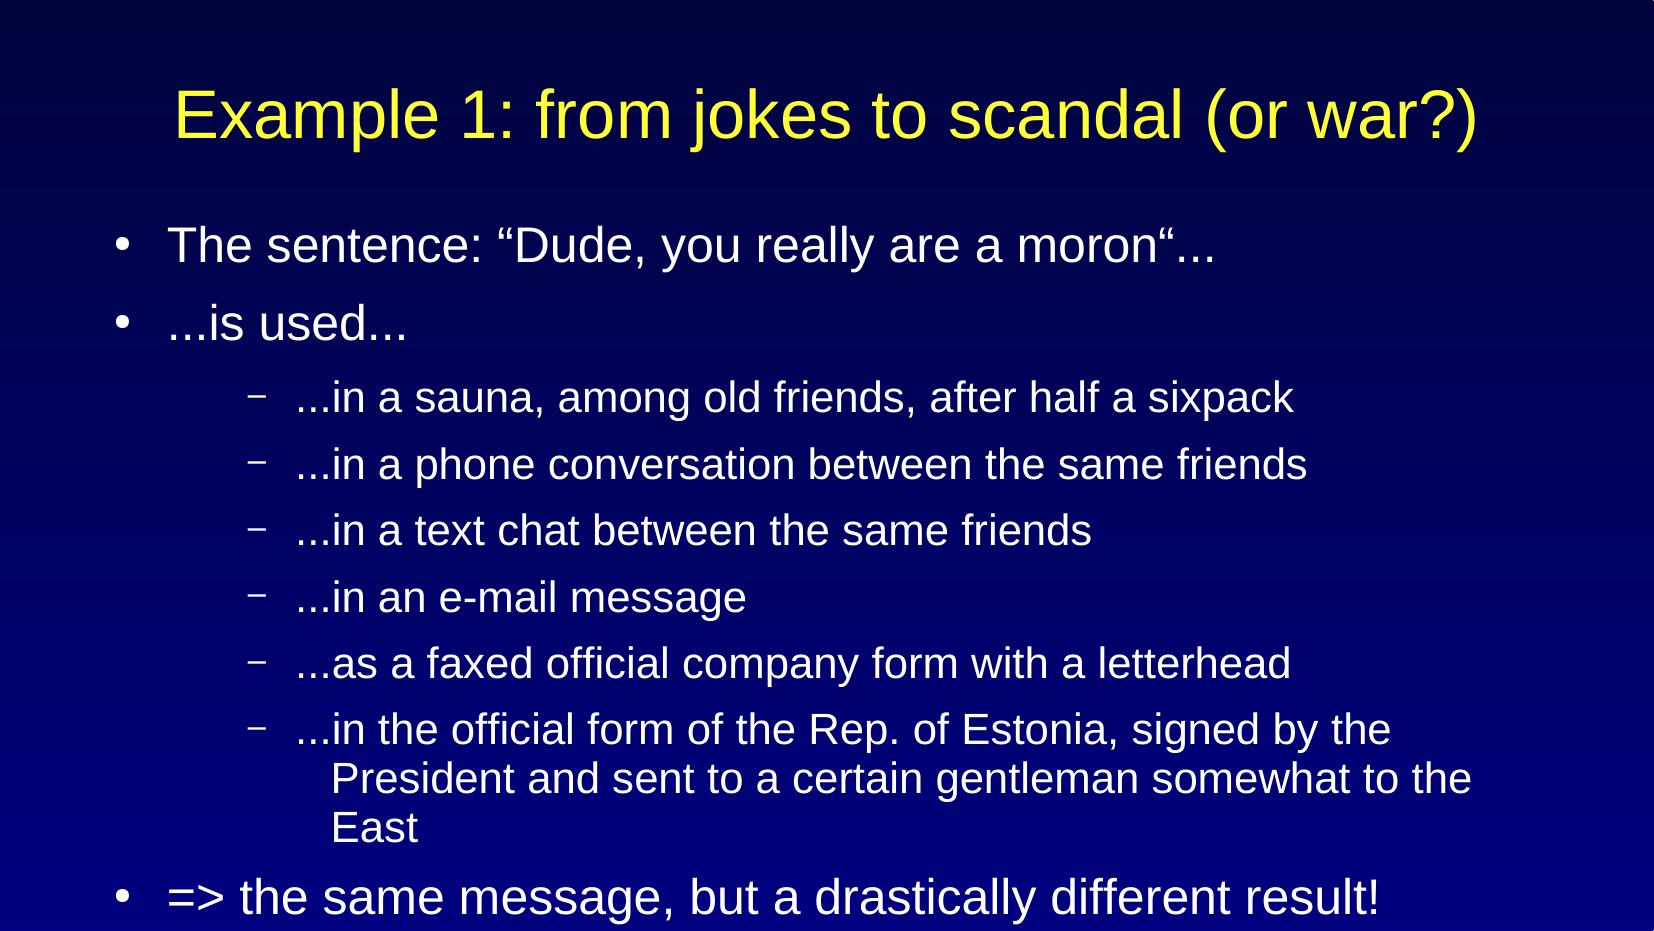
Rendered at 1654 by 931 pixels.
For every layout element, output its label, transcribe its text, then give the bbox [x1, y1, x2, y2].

list The sentence: “Dude, you really are a moron“... ...is used... ...in a sauna, among old friends, after half a sixpack ...in a phone conversation between the same friends ...in a text chat between the same friends ...in an e-mail message ...as a faxed official company form with a letterhead ...in the official form of the Rep. of Estonia, signed by the President and sent to a certain gentleman somewhat to the East => the same message, but a drastically different result! [82, 217, 1571, 926]
title Example 1: from jokes to scandal (or war?) [82, 37, 1571, 193]
